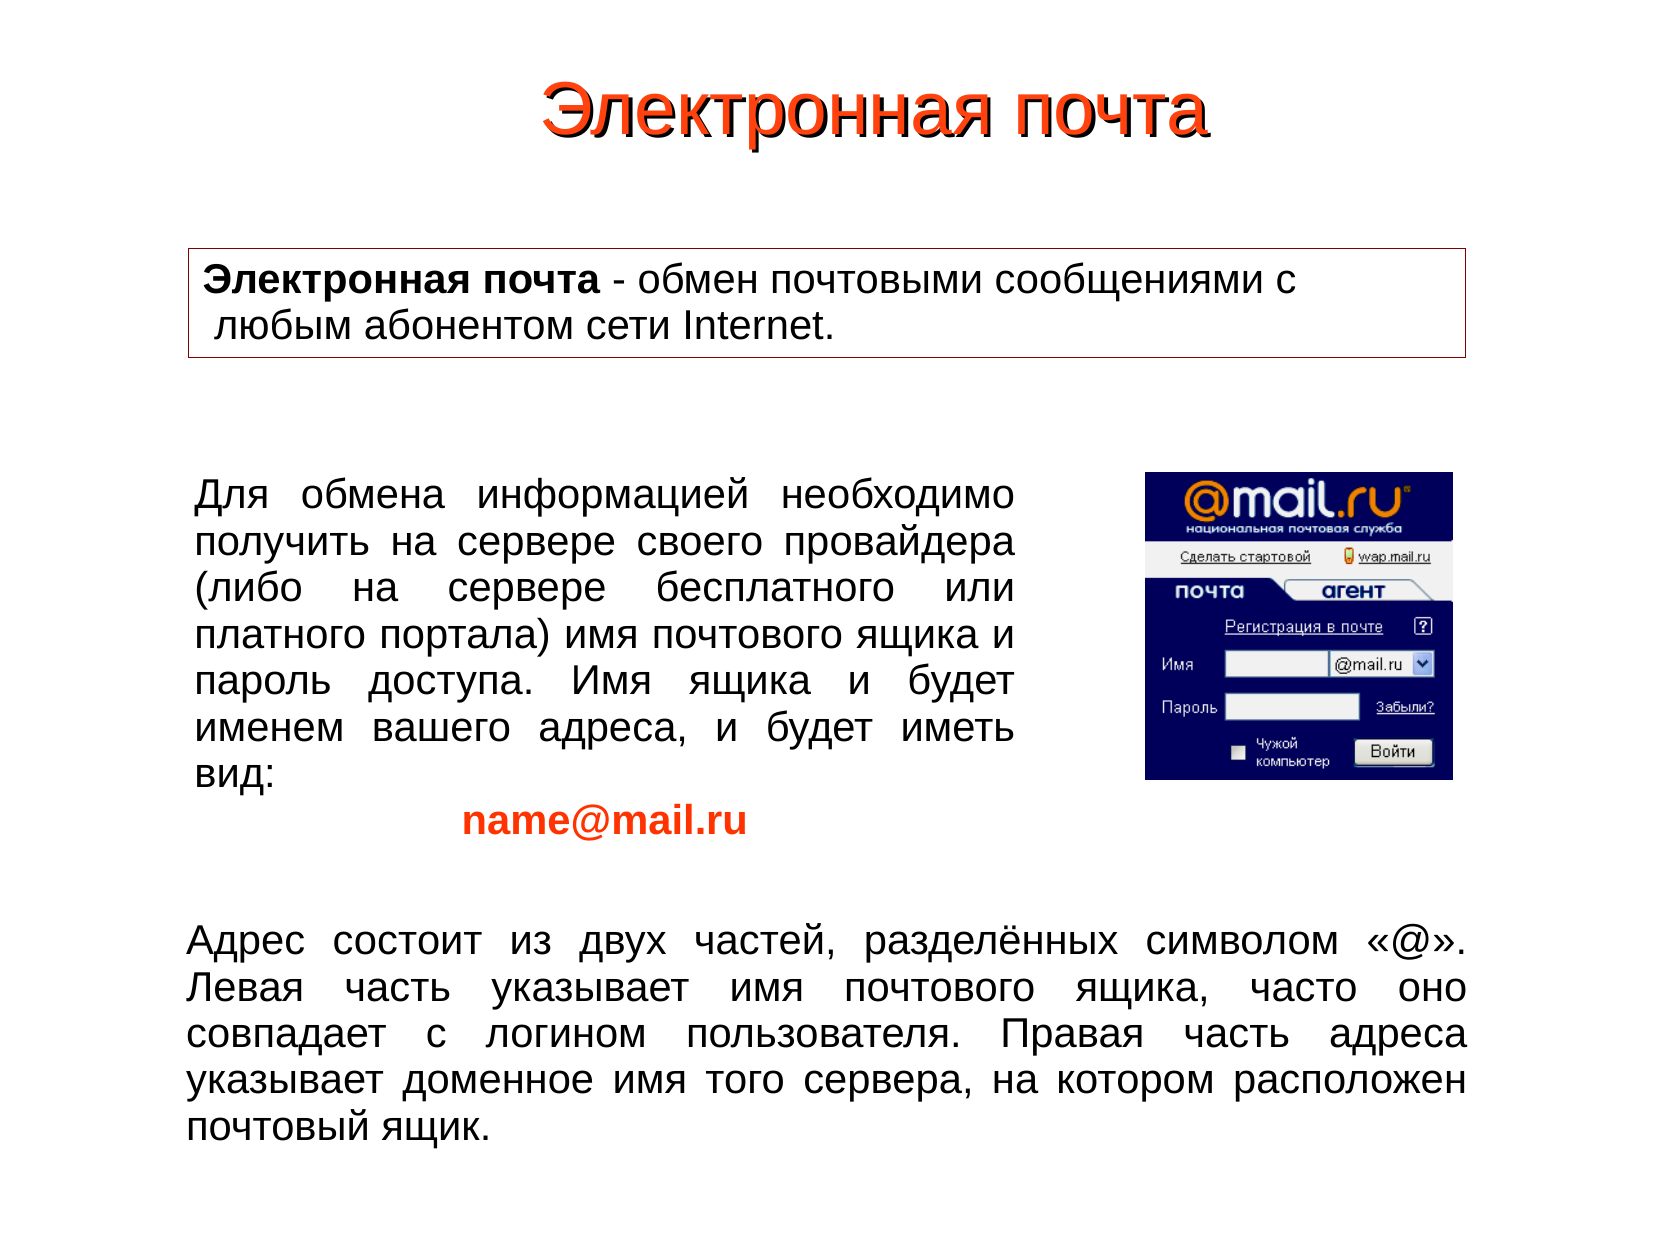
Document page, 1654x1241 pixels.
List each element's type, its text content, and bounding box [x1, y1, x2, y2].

text_box Электронная почта [224, 59, 1524, 158]
text_box Для обмена информацией необходимо получить на сервере своего провайдера (либо на сервере бесплатного или платного портала) имя почтового ящика и пароль доступа. Имя ящика и будет именем вашего адреса, и будет иметь вид: name@mail.ru [179, 463, 1031, 854]
picture [1145, 472, 1453, 780]
text_box Электронная почта - обмен почтовыми сообщениями с любым абонентом сети Internet. [188, 248, 1466, 358]
text_box Адрес состоит из двух частей, разделённых символом «@». Левая часть указывает имя почтового ящика, часто оно совпадает с логином пользователя. Правая часть адреса указывает доменное имя того сервера, на котором расположен почтовый ящик. [171, 909, 1483, 1159]
